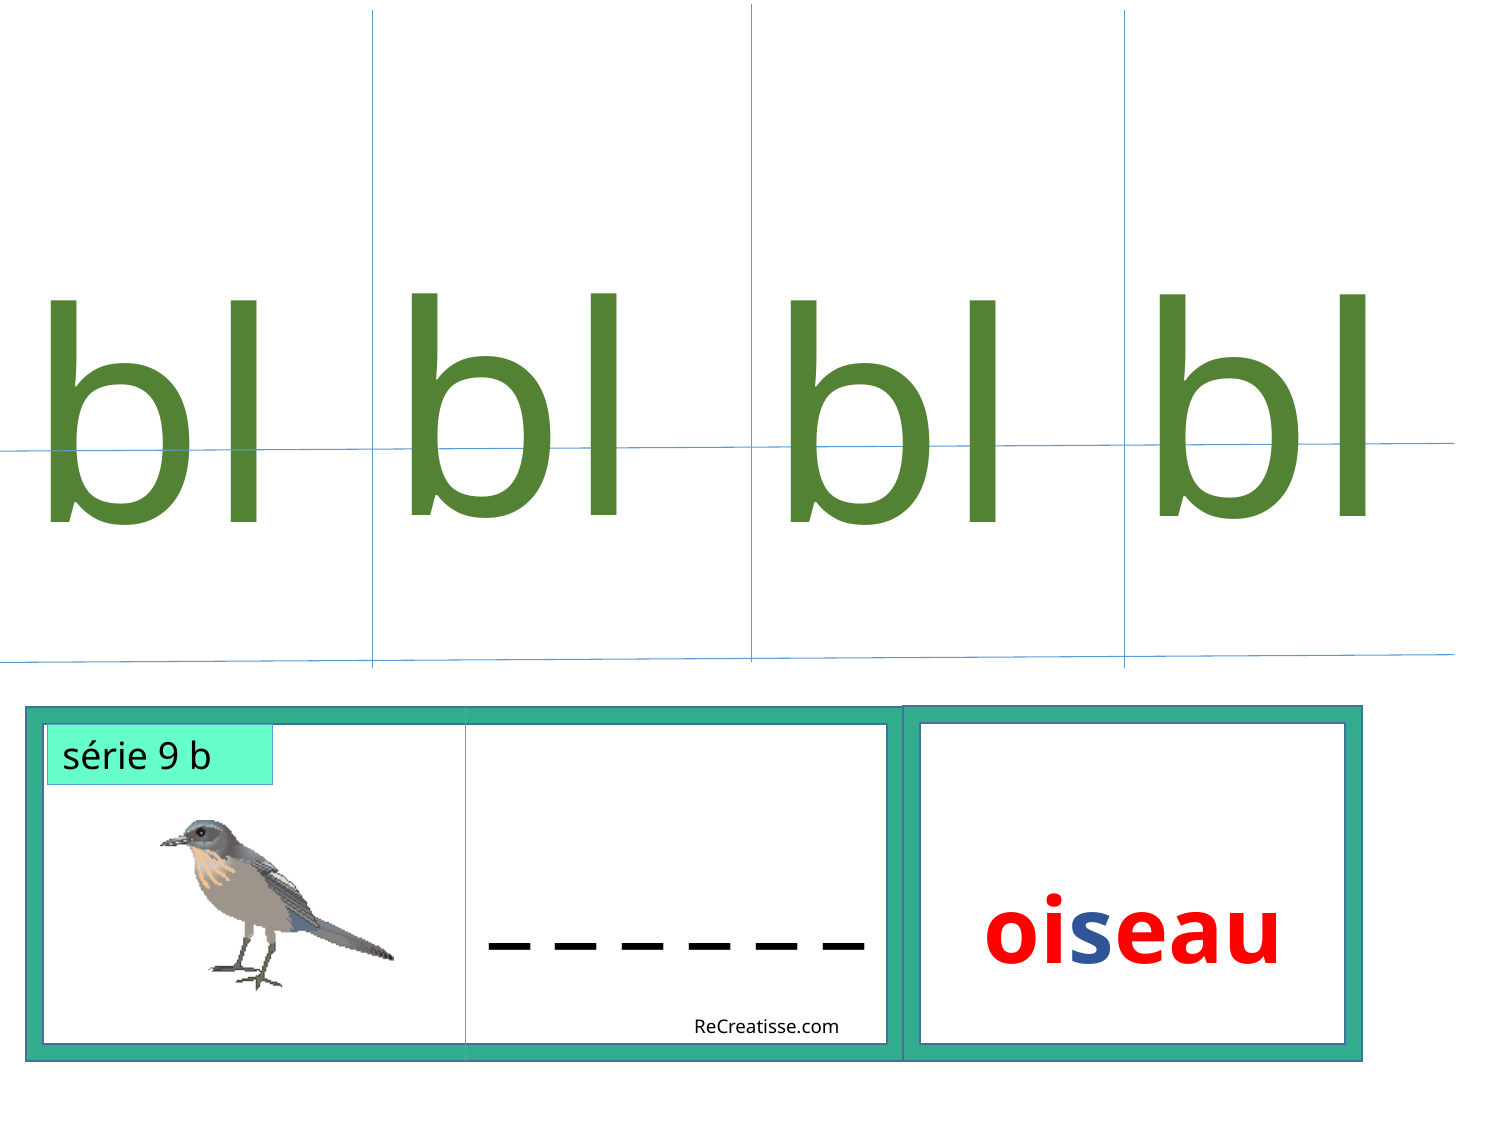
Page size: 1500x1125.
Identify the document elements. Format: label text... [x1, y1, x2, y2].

text_box ReCreatisse.com [679, 1007, 888, 1045]
text_box bl [372, 216, 824, 581]
text_box bl [373, 581, 464, 588]
text_box bl [77, 451, 163, 504]
text_box _ _ _ _ _ _ [474, 827, 1092, 962]
text_box bl [76, 384, 163, 450]
text_box oiseau [969, 865, 1378, 990]
text_box bl [1121, 218, 1500, 583]
text_box bl [751, 224, 1204, 589]
text_box série 9 b [47, 725, 272, 785]
text_box [26, 706, 1363, 1062]
text_box bl [12, 450, 372, 588]
text_box [466, 706, 1363, 865]
text_box bl [12, 223, 372, 450]
picture [160, 820, 394, 991]
